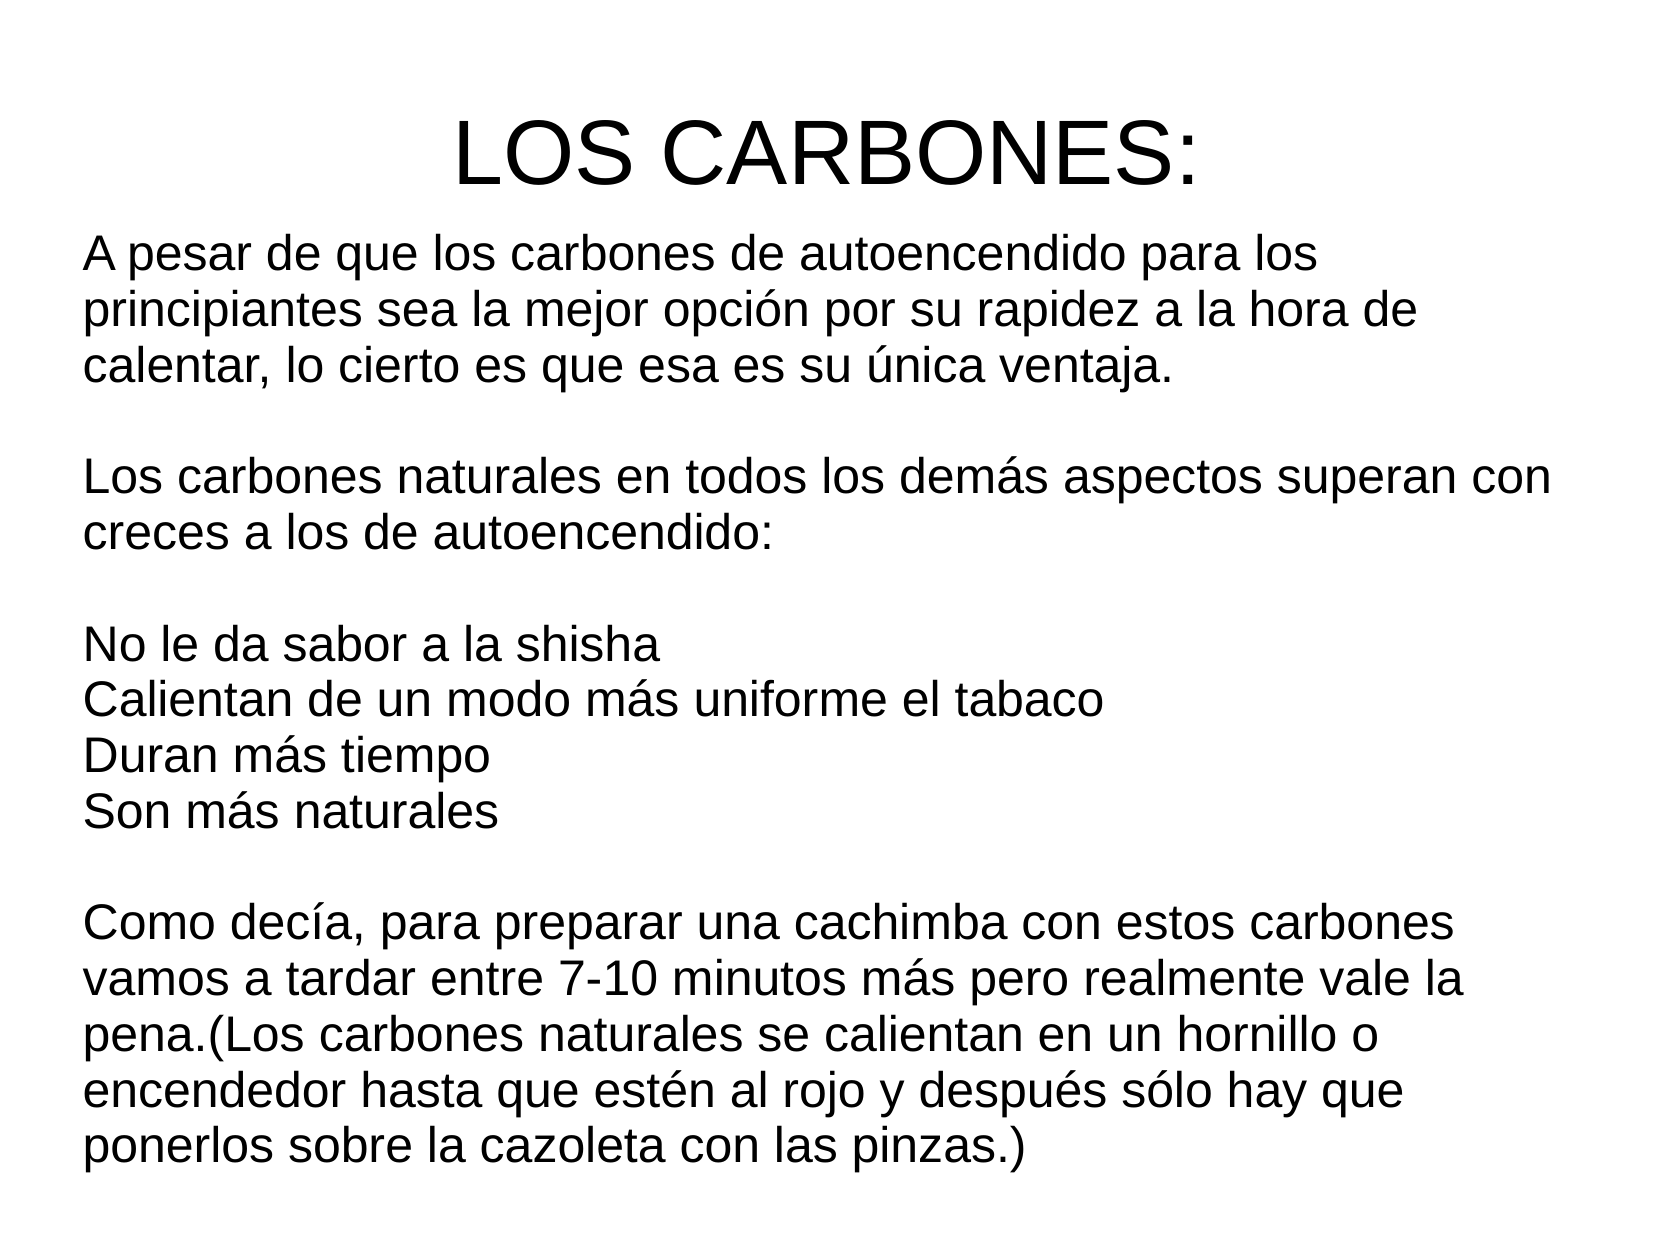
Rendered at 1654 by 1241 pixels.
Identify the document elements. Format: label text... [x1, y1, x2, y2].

subtitle A pesar de que los carbones de autoencendido para los principiantes sea la mejor opción por su rapidez a la hora de calentar, lo cierto es que esa es su única ventaja. Los carbones naturales en todos los demás aspectos superan con creces a los de autoencendido: No le da sabor a la shisha Calientan de un modo más uniforme el tabaco Duran más tiempo Son más naturales Como decía, para preparar una cachimba con estos carbones vamos a tardar entre 7-10 minutos más pero realmente vale la pena.(Los carbones naturales se calientan en un hornillo o encendedor hasta que estén al rojo y después sólo hay que ponerlos sobre la cazoleta con las pinzas.) [82, 225, 1571, 1174]
title LOS CARBONES: [82, 49, 1571, 225]
